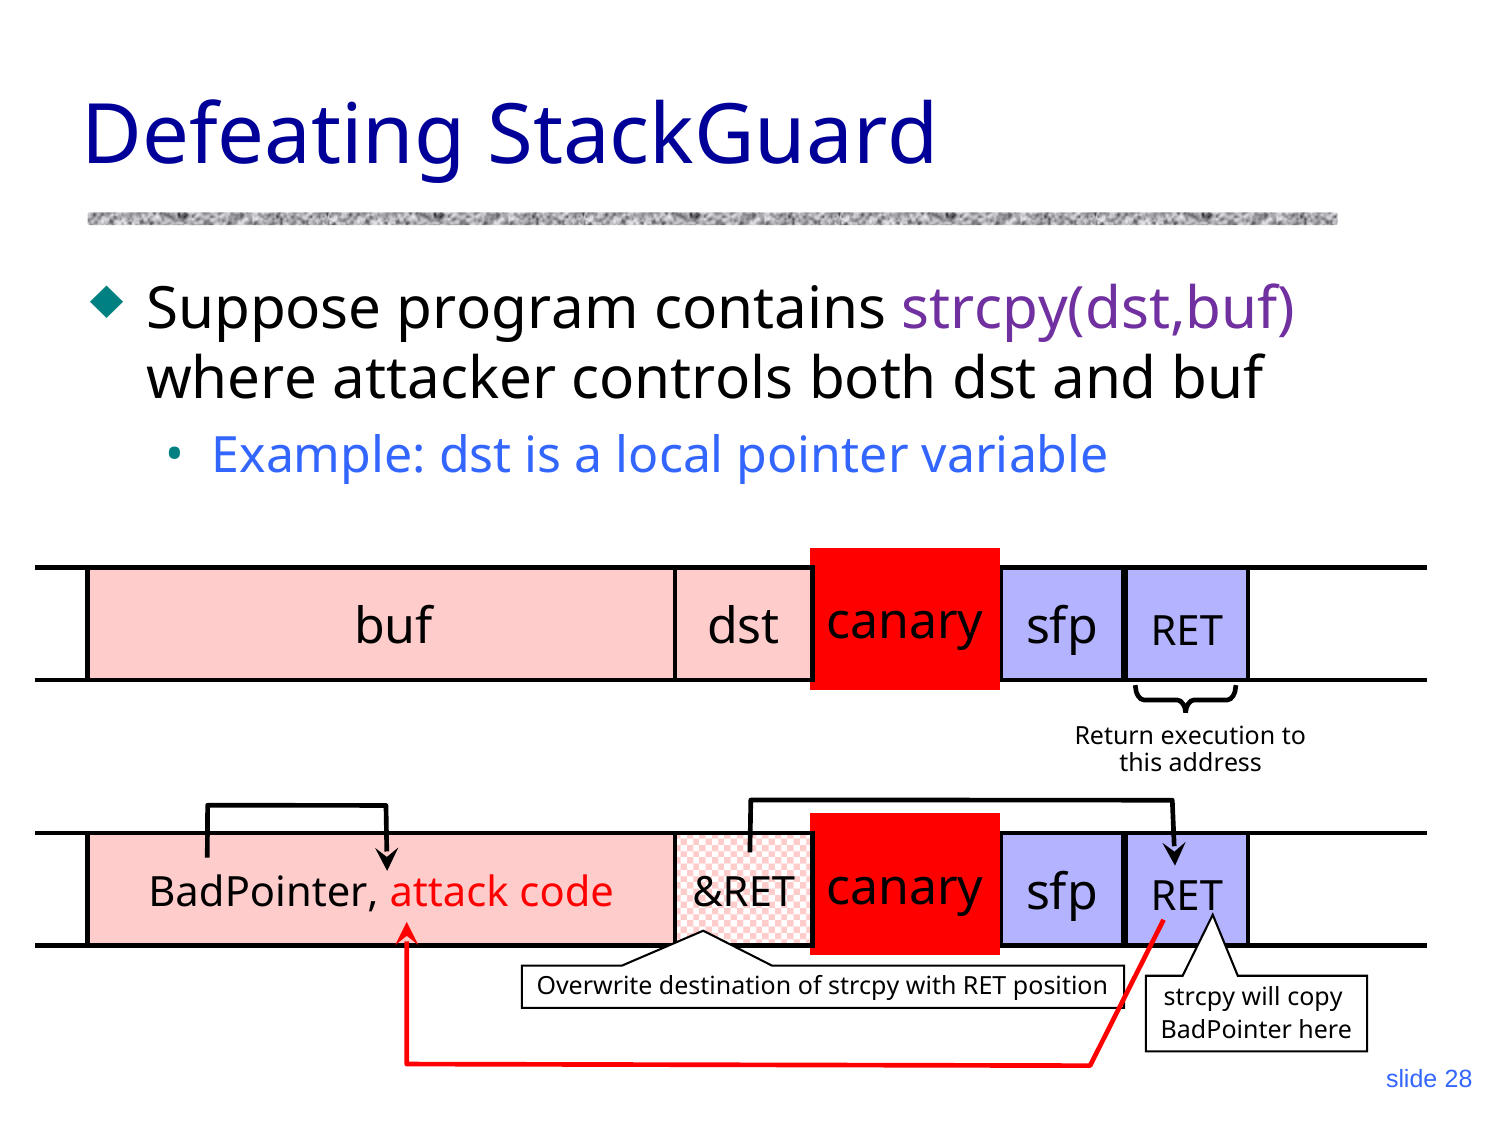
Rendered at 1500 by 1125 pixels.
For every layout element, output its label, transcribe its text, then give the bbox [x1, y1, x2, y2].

list Suppose program contains strcpy(dst,buf) where attacker controls both dst and buf Example: dst is a local pointer variable [75, 262, 1426, 513]
text_box BadPointer, attack code [87, 833, 675, 946]
text_box RET [1125, 567, 1249, 680]
text_box buf [87, 567, 675, 680]
text_box Return execution to this address [1003, 720, 1322, 784]
picture [87, 212, 1338, 226]
text_box Overwrite destination of strcpy with RET position [521, 930, 1125, 1008]
title Defeating StackGuard [66, 37, 1342, 188]
text_box sfp [1000, 567, 1124, 680]
text_box canary [812, 815, 998, 954]
text_box RET [1125, 832, 1249, 946]
text_box canary [812, 549, 998, 688]
text_box sfp [1000, 832, 1124, 946]
text_box dst [675, 567, 813, 680]
text_box strcpy will copy BadPointer here [1145, 914, 1368, 1052]
text_box slide <number> [1174, 1025, 1488, 1101]
text_box &RET [675, 833, 813, 946]
